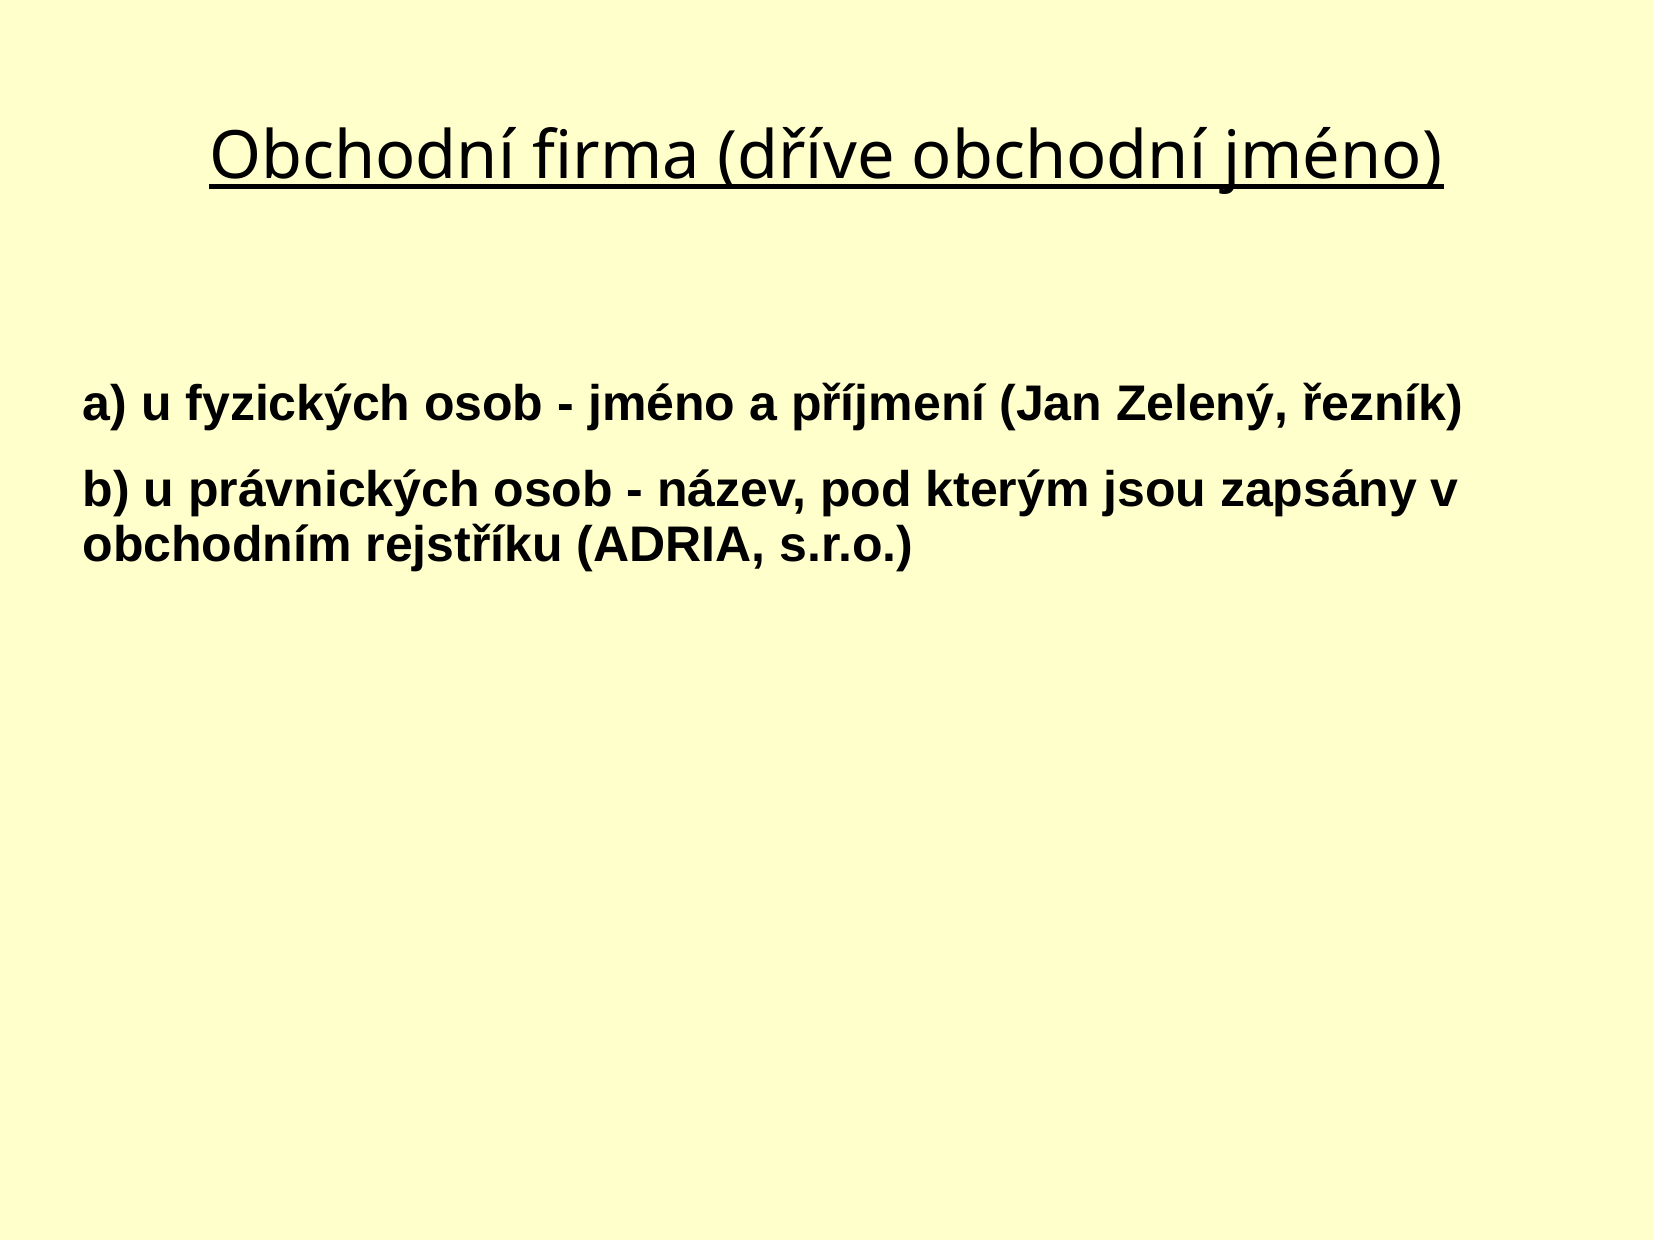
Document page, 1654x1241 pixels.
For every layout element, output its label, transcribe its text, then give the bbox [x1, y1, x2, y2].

title Obchodní firma (dříve obchodní jméno) [82, 49, 1571, 257]
list a) u fyzických osob - jméno a příjmení (Jan Zelený, řezník) b) u právnických osob - název, pod kterým jsou zapsány v obchodním rejstříku (ADRIA, s.r.o.) [82, 290, 1571, 1094]
